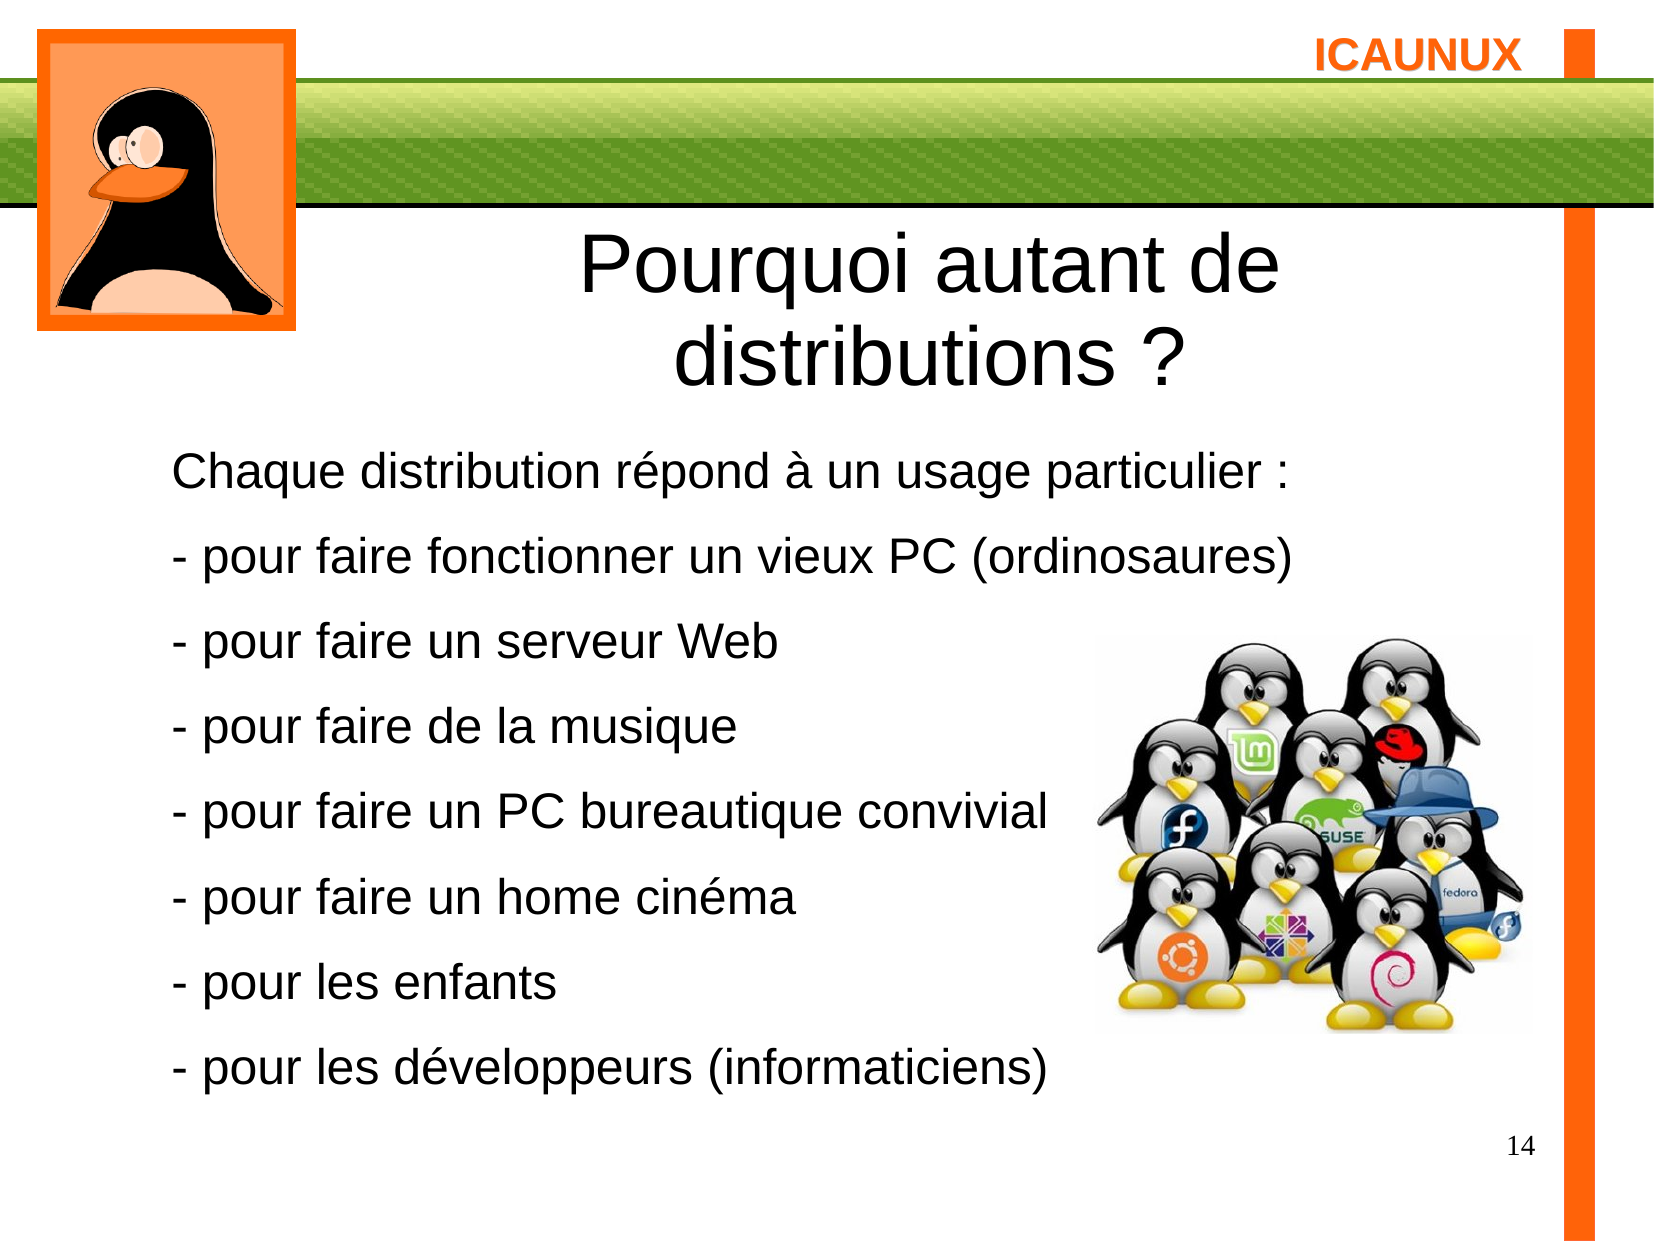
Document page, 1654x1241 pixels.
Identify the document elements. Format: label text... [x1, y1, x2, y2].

picture [1092, 635, 1533, 1034]
title Pourquoi autant de distributions ? [324, 216, 1536, 403]
picture [0, 29, 1654, 331]
list Chaque distribution répond à un usage particulier : - pour faire fonctionner un vieux PC (ordinosaures) - pour faire un serveur Web - pour faire de la musique - pour faire un PC bureautique convivial - pour faire un home cinéma - pour les enfants - pour les développeurs (informaticiens) [171, 442, 1595, 1148]
